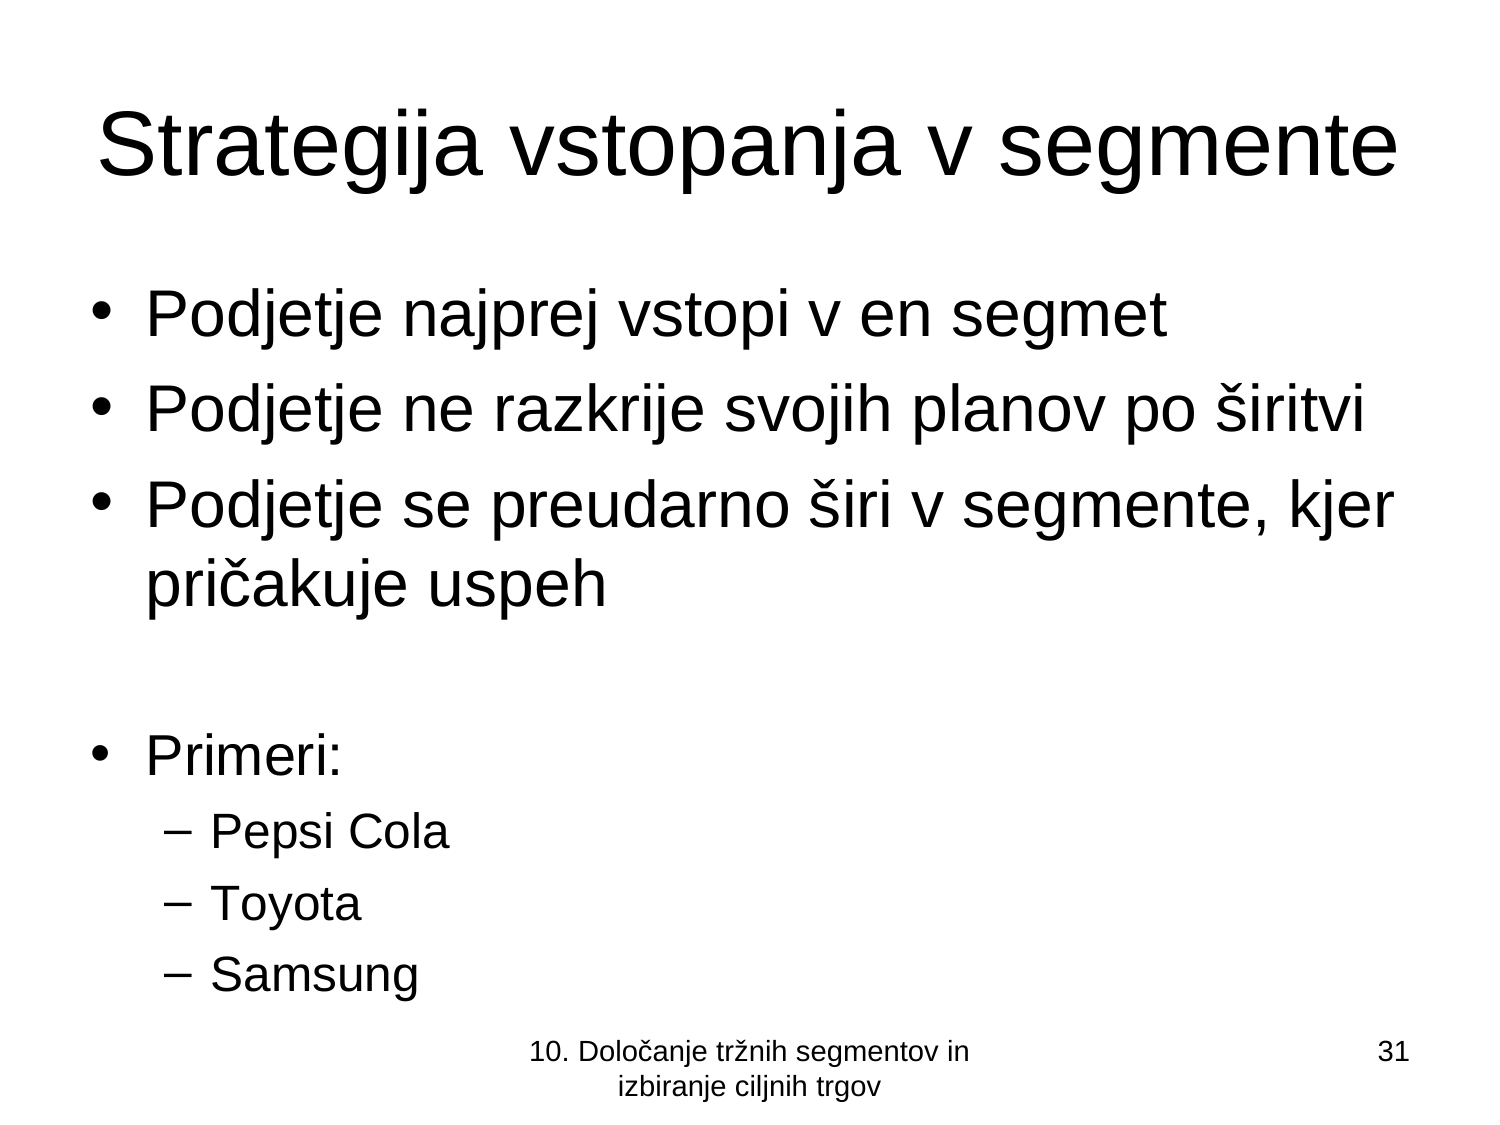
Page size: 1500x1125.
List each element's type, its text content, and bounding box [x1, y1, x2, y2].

text_box 10. Določanje tržnih segmentov in izbiranje ciljnih trgov [512, 1024, 988, 1103]
text_box <number> [1074, 1024, 1426, 1103]
list Podjetje najprej vstopi v en segmet Podjetje ne razkrije svojih planov po širitvi Podjetje se preudarno širi v segmente, kjer pričakuje uspeh Primeri: Pepsi Cola Toyota Samsung [75, 262, 1426, 1018]
title Strategija vstopanja v segmente [75, 45, 1426, 233]
